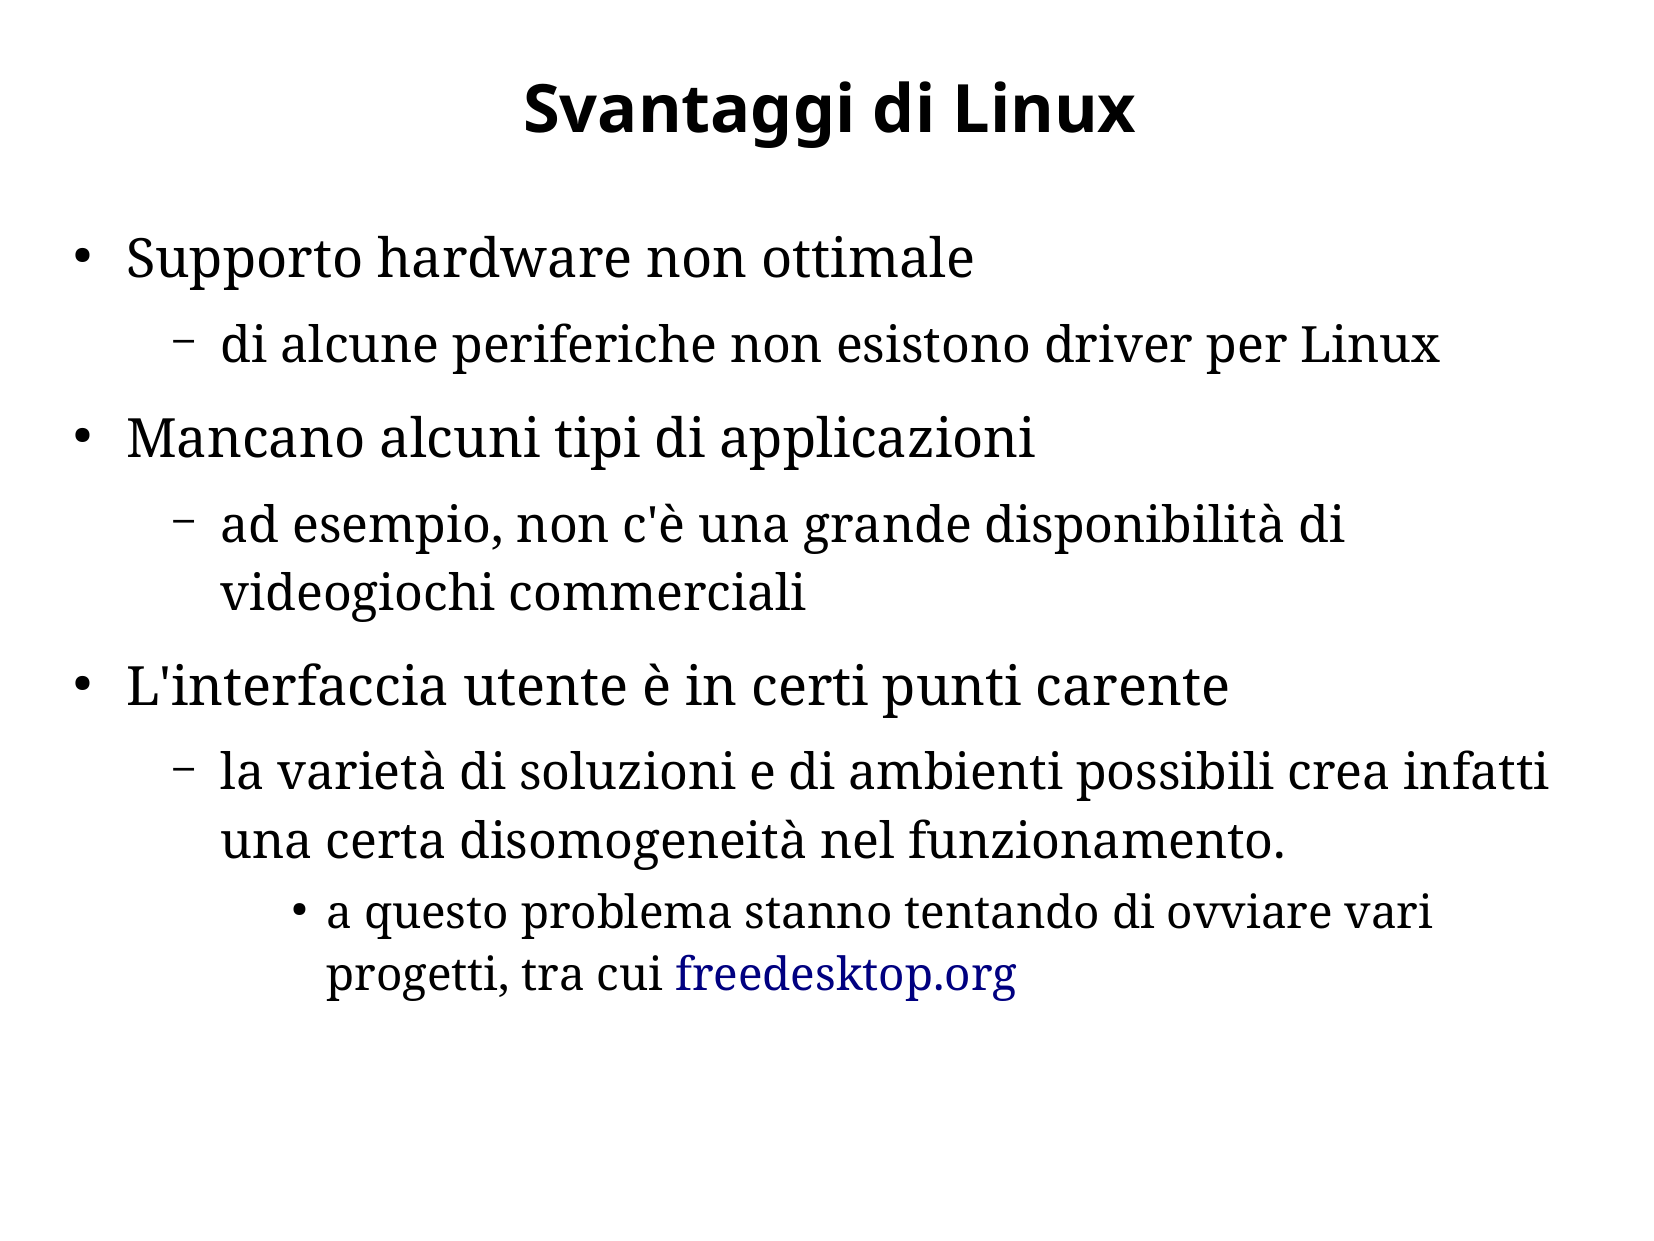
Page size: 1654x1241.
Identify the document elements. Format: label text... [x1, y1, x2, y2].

title Svantaggi di Linux [52, 42, 1608, 173]
list Supporto hardware non ottimale di alcune periferiche non esistono driver per Linux Mancano alcuni tipi di applicazioni ad esempio, non c'è una grande disponibilità di videogiochi commerciali L'interfaccia utente è in certi punti carente la varietà di soluzioni e di ambienti possibili crea infatti una certa disomogeneità nel funzionamento. a questo problema stanno tentando di ovviare vari progetti, tra cui freedesktop.org [55, 219, 1605, 1179]
